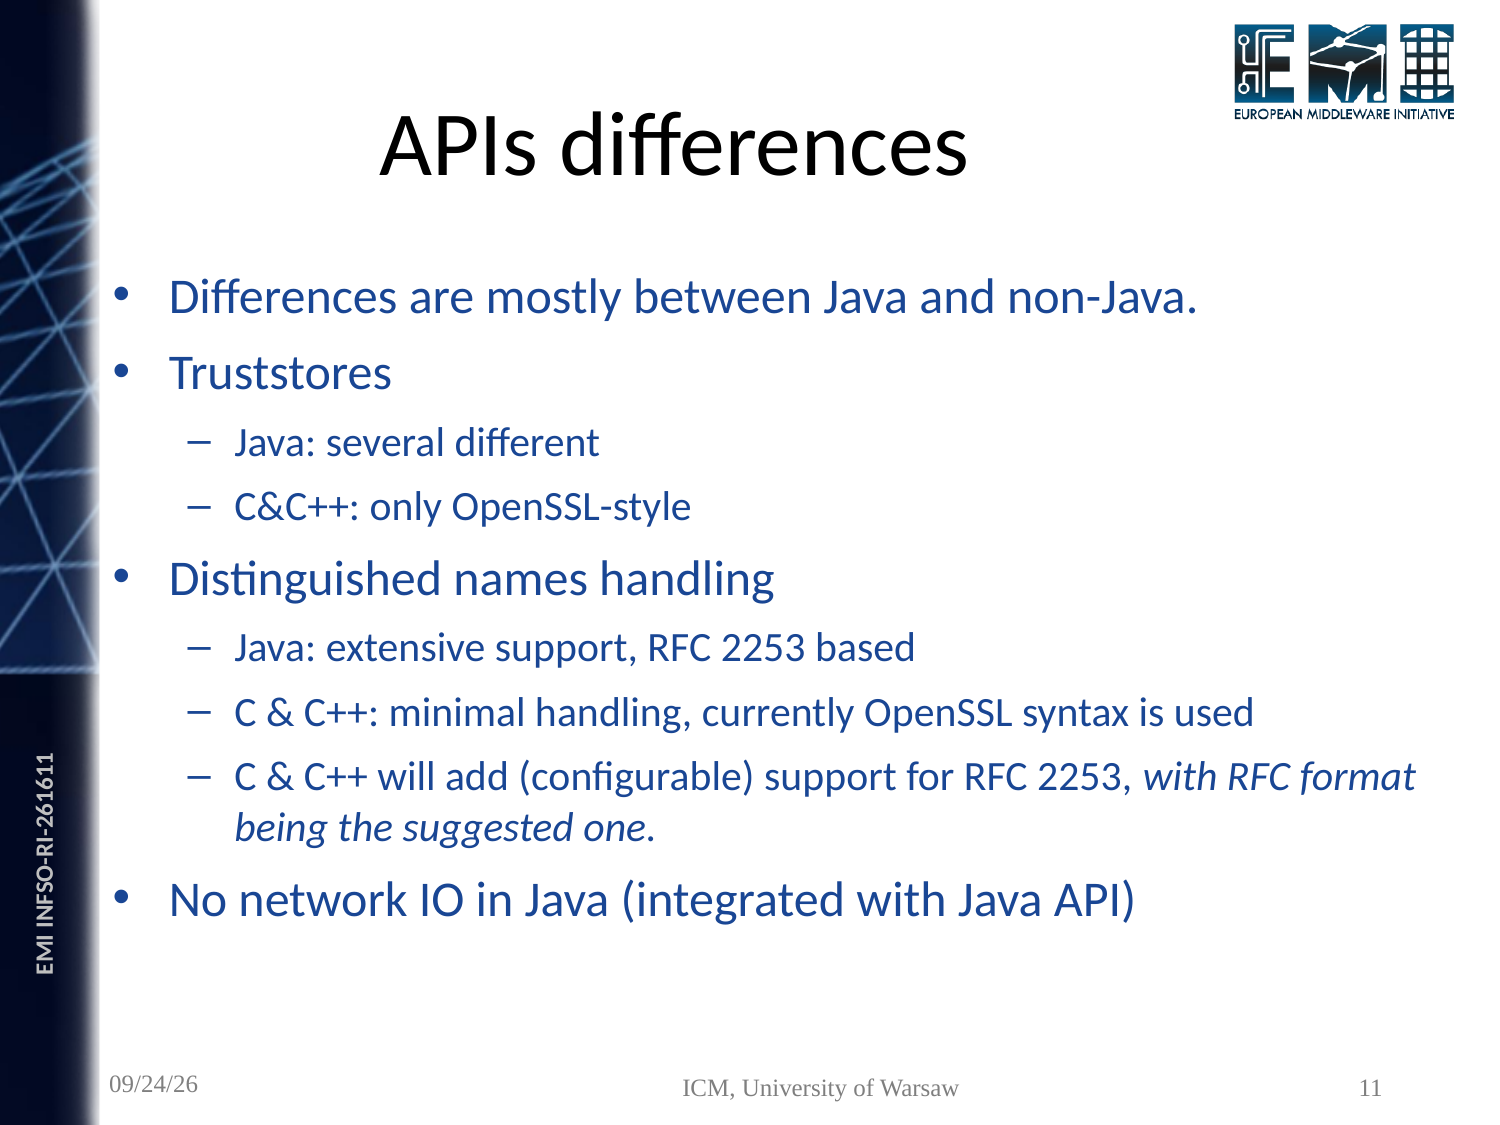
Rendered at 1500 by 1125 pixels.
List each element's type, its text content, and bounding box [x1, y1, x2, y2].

title APIs differences [112, 44, 1238, 233]
picture [1185, 8, 1500, 140]
list Differences are mostly between Java and non-Java. Truststores Java: several different C&C++: only OpenSSL-style Distinguished names handling Java: extensive support, RFC 2253 based C & C++: minimal handling, currently OpenSSL syntax is used C & C++ will add (configurable) support for RFC 2253, with RFC format being the suggested one. No network IO in Java (integrated with Java API) [112, 263, 1425, 1037]
picture [0, 0, 111, 1125]
